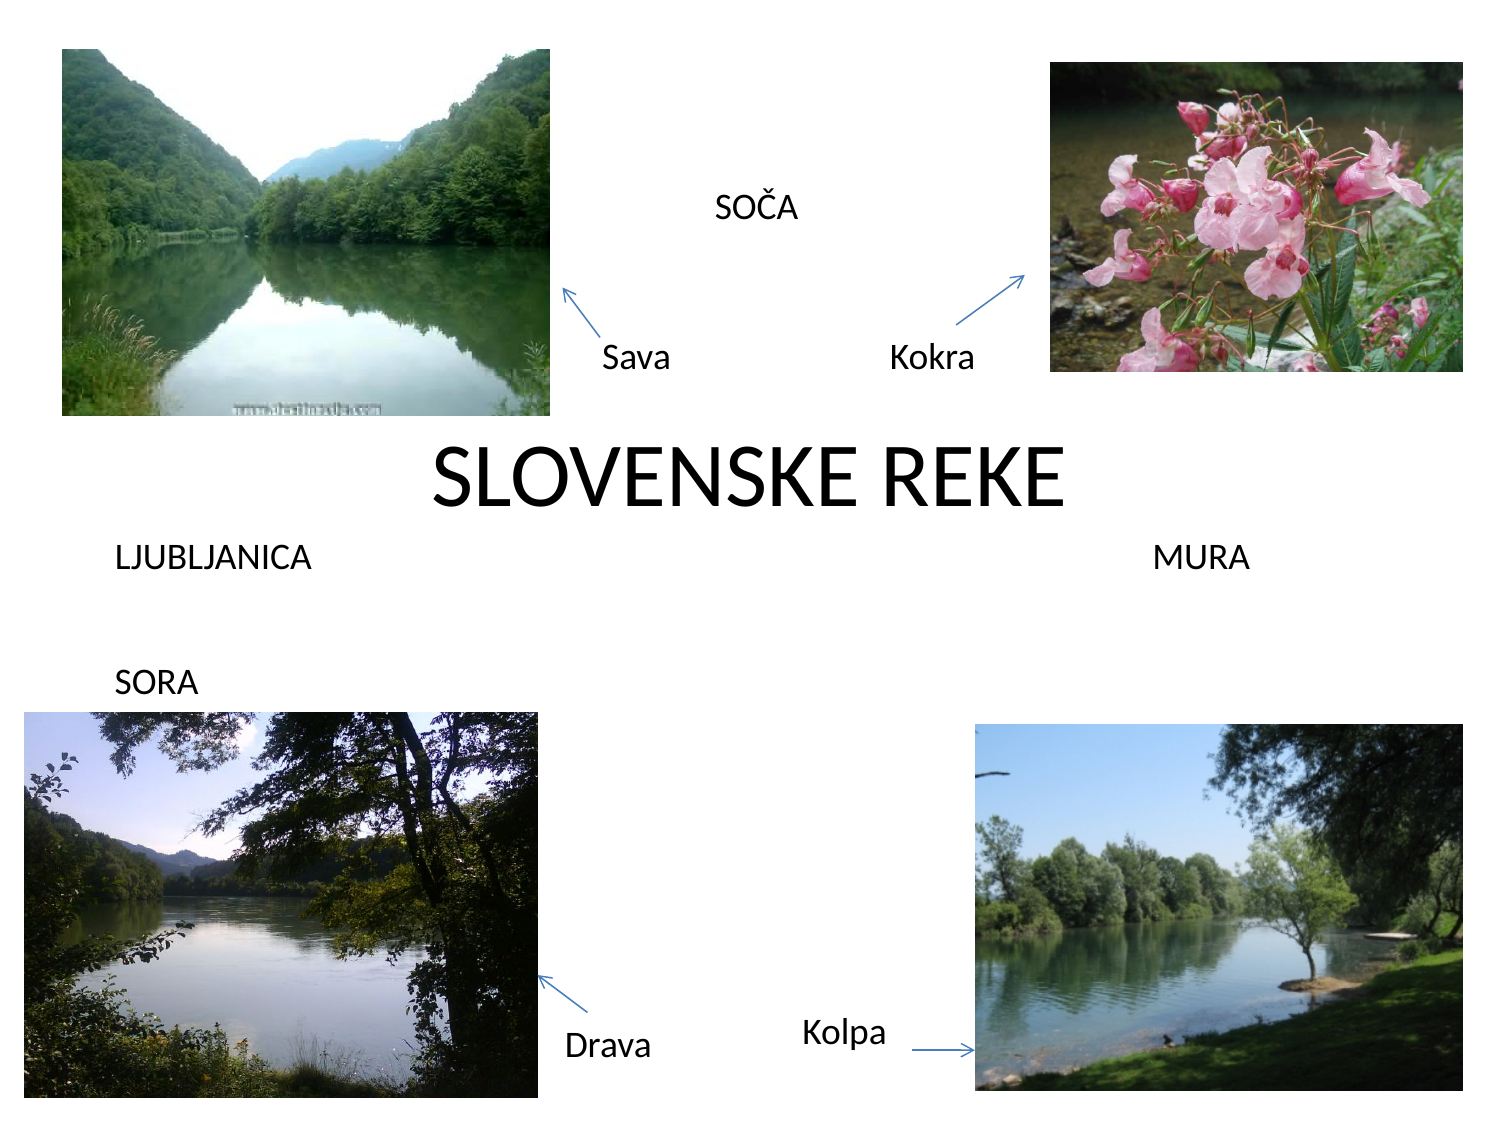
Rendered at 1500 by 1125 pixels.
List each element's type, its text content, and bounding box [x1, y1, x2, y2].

picture [62, 49, 550, 416]
text_box MURA [1137, 524, 1400, 585]
text_box SORA [99, 649, 325, 710]
text_box LJUBLJANICA [99, 524, 375, 585]
text_box Kokra [874, 324, 1038, 385]
text_box Drava [549, 1012, 738, 1073]
text_box Kolpa [787, 999, 938, 1060]
title SLOVENSKE REKE [112, 349, 1388, 591]
picture [24, 712, 538, 1098]
picture [1050, 62, 1463, 372]
text_box Sava [587, 324, 800, 385]
picture [975, 724, 1463, 1091]
text_box SOČA [699, 174, 888, 235]
